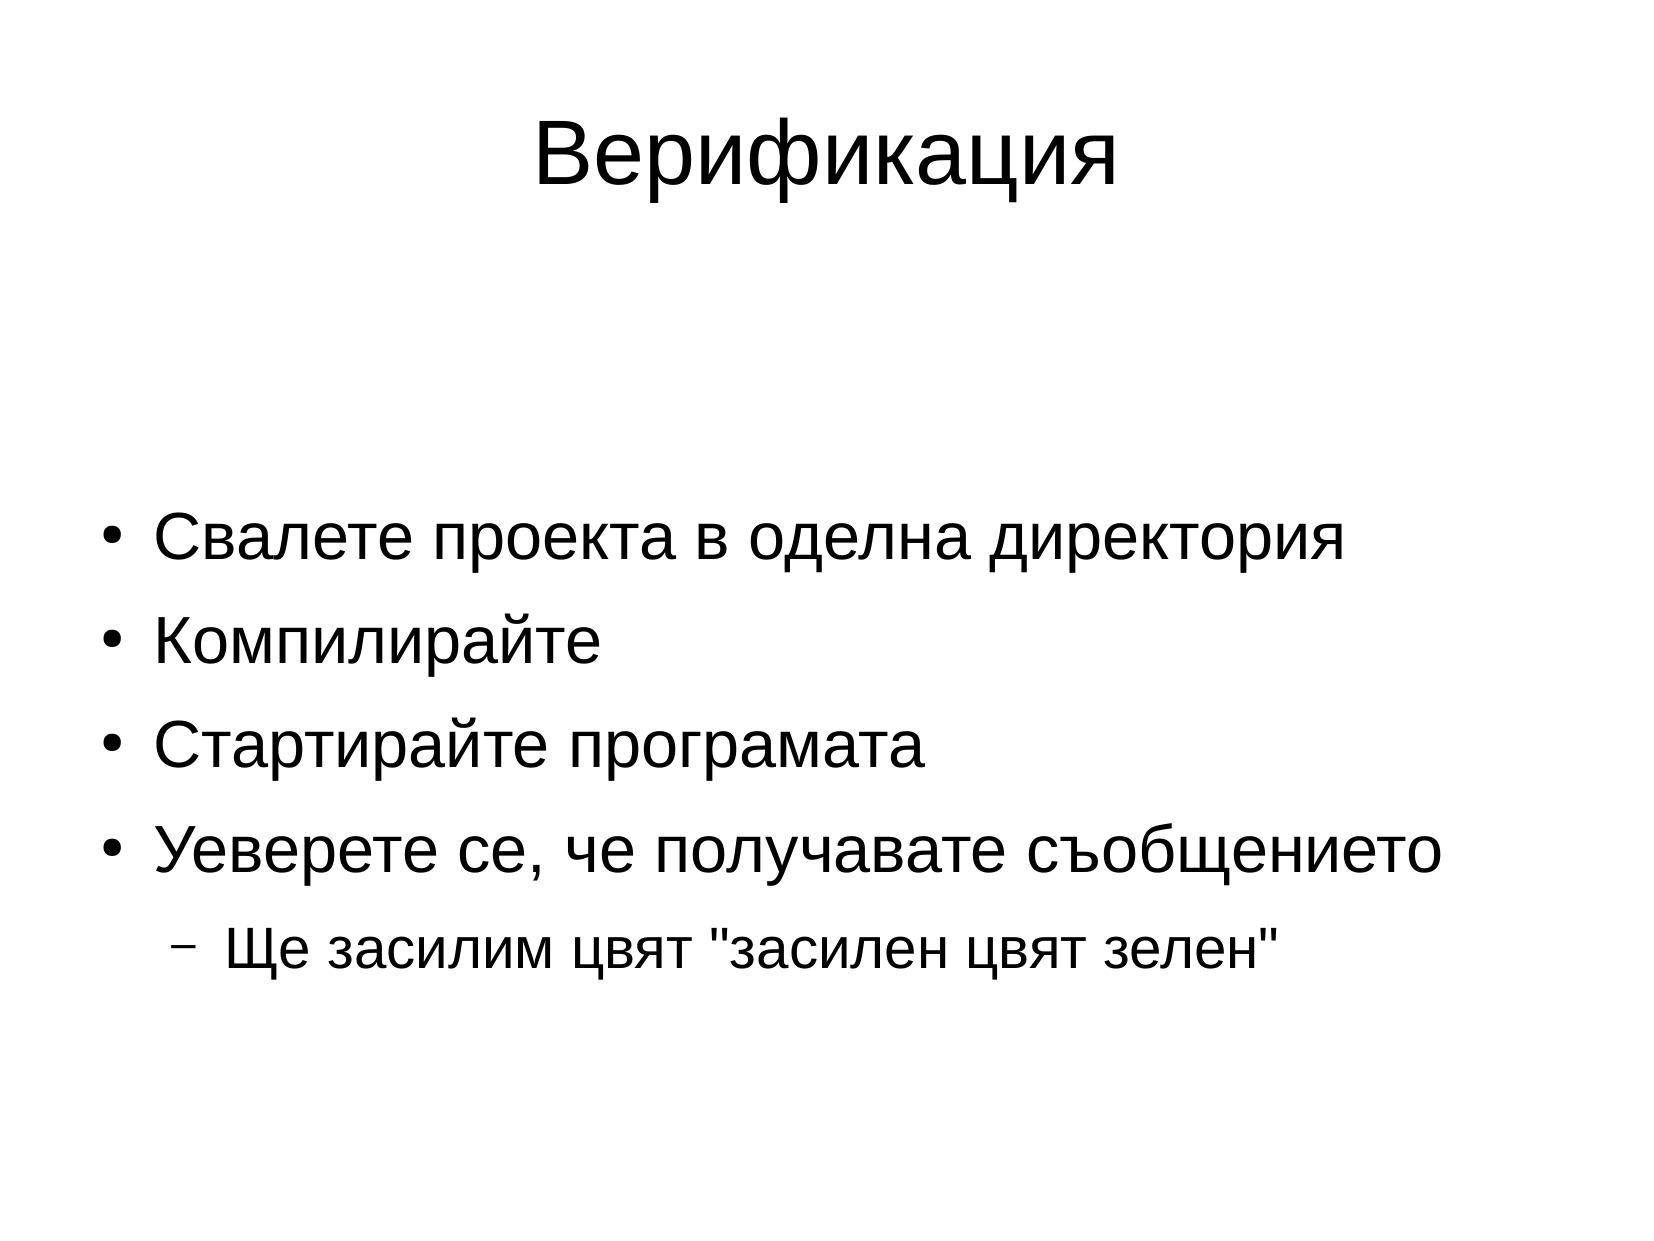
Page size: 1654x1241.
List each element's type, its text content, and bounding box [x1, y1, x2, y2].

title Верификация [82, 49, 1571, 257]
list Свалете проекта в оделна директория Компилирайте Стартирайте програмата Уеверете се, че получавате съобщението Ще засилим цвят "засилен цвят зелен" [82, 290, 1571, 1010]
